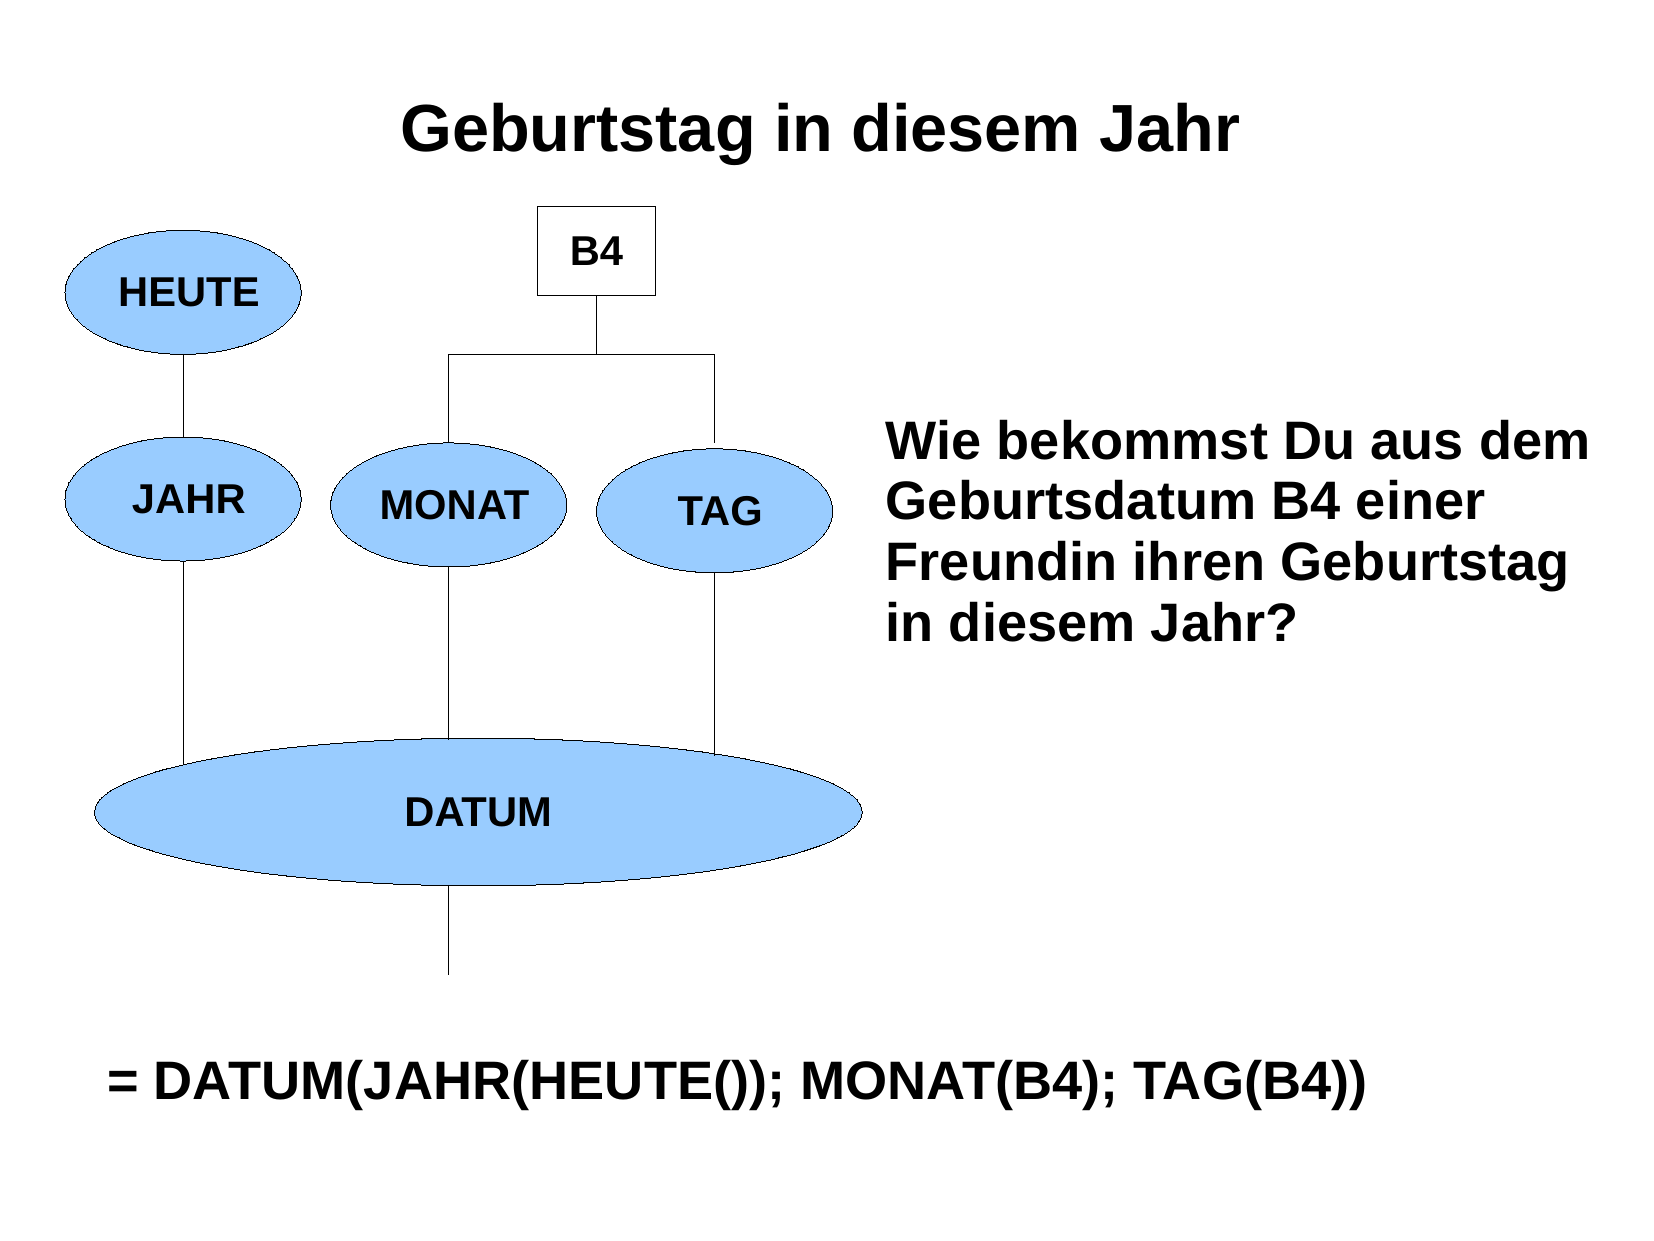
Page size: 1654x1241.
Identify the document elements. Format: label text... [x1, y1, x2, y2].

title Wie bekommst Du aus dem Geburtsdatum B4 einer Freundin ihren Geburtstag in diesem Jahr? [885, 324, 1625, 739]
title Geburtstag in diesem Jahr [76, 49, 1565, 207]
text_box DATUM [94, 738, 863, 886]
text_box MONAT [330, 442, 567, 567]
title = DATUM(JAHR(HEUTE()); MONAT(B4); TAG(B4)) [59, 1021, 1418, 1140]
text_box JAHR [64, 437, 302, 562]
text_box TAG [596, 448, 833, 573]
text_box B4 [537, 206, 656, 296]
text_box HEUTE [64, 230, 302, 355]
